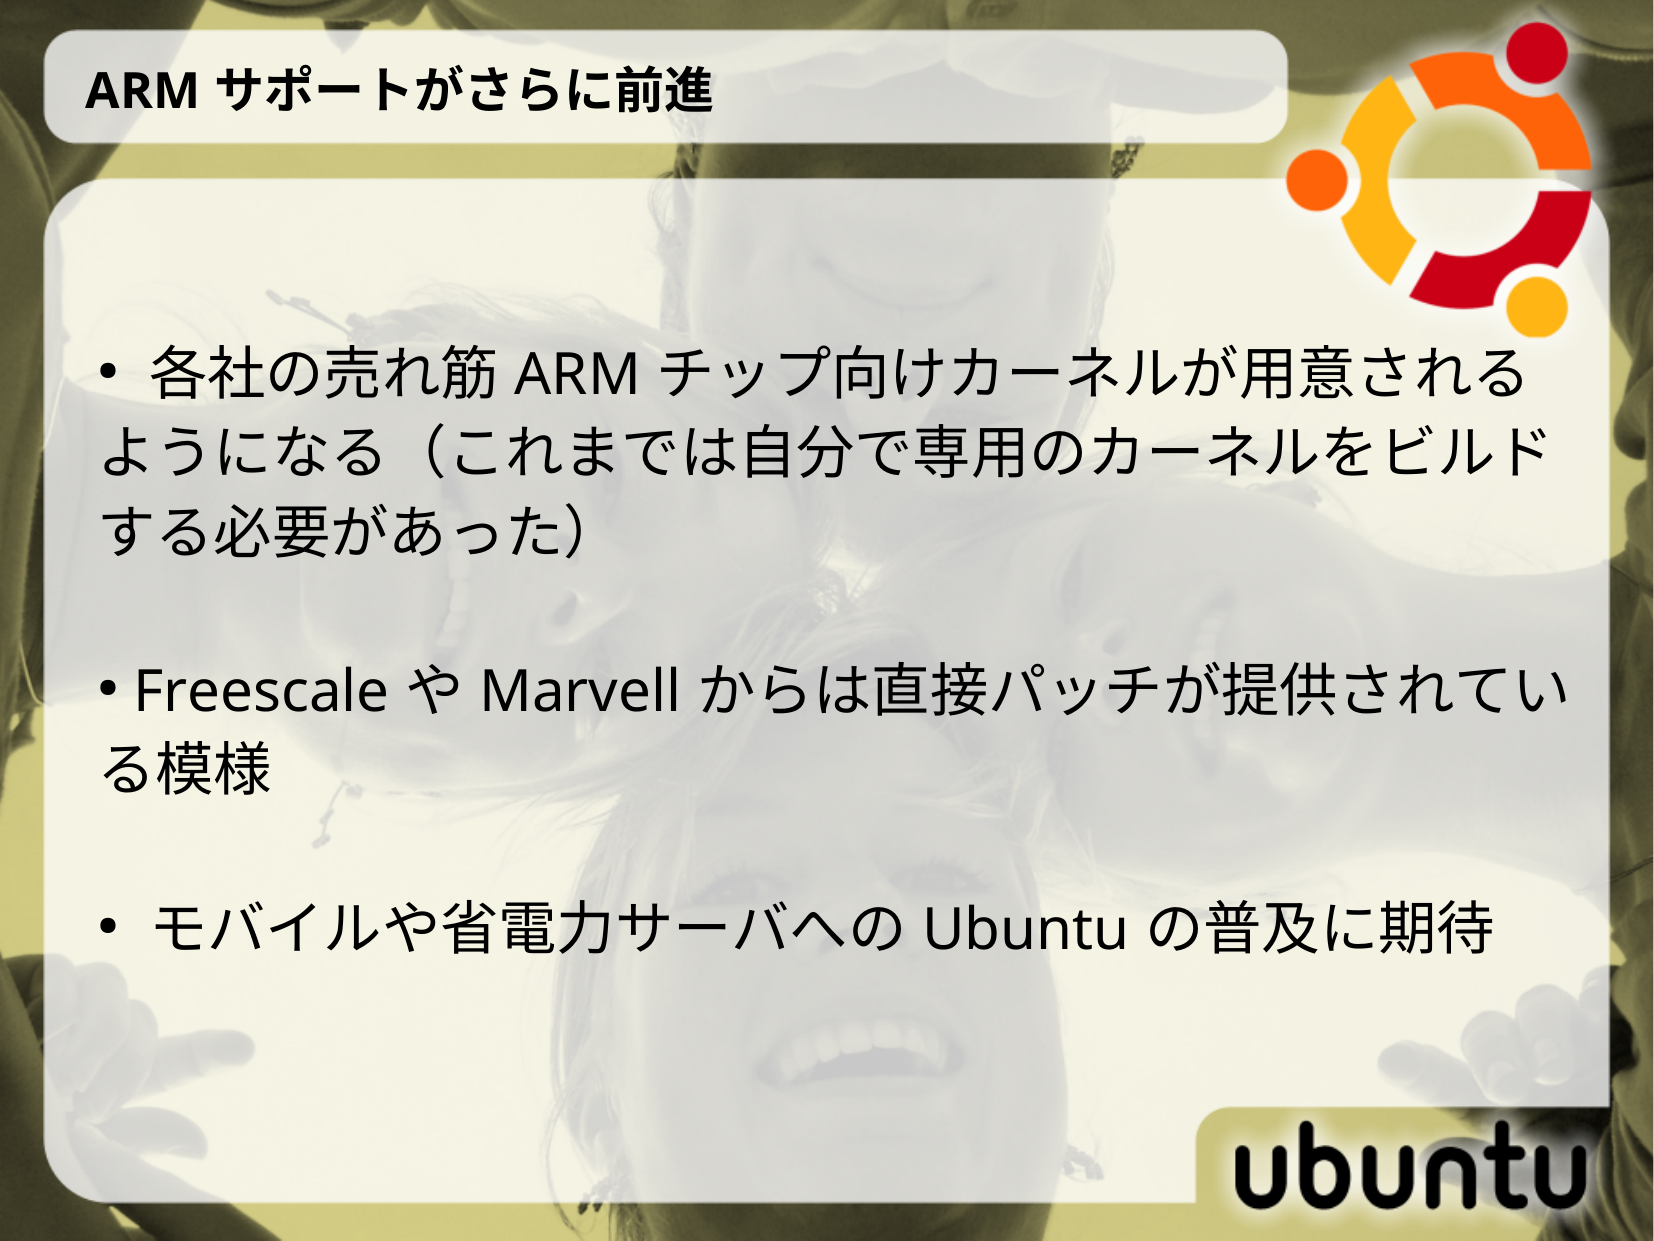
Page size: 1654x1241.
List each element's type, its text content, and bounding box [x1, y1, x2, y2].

picture [0, 0, 1654, 1241]
text_box ARMサポートがさらに前進 [71, 47, 775, 127]
text_box 各社の売れ筋ARMチップ向けカーネルが用意されるようになる（これまでは自分で専用のカーネルをビルドする必要があった） FreescaleやMarvellからは直接パッチが提供されている模様 モバイルや省電力サーバへのUbuntuの普及に期待 [82, 325, 1595, 1040]
